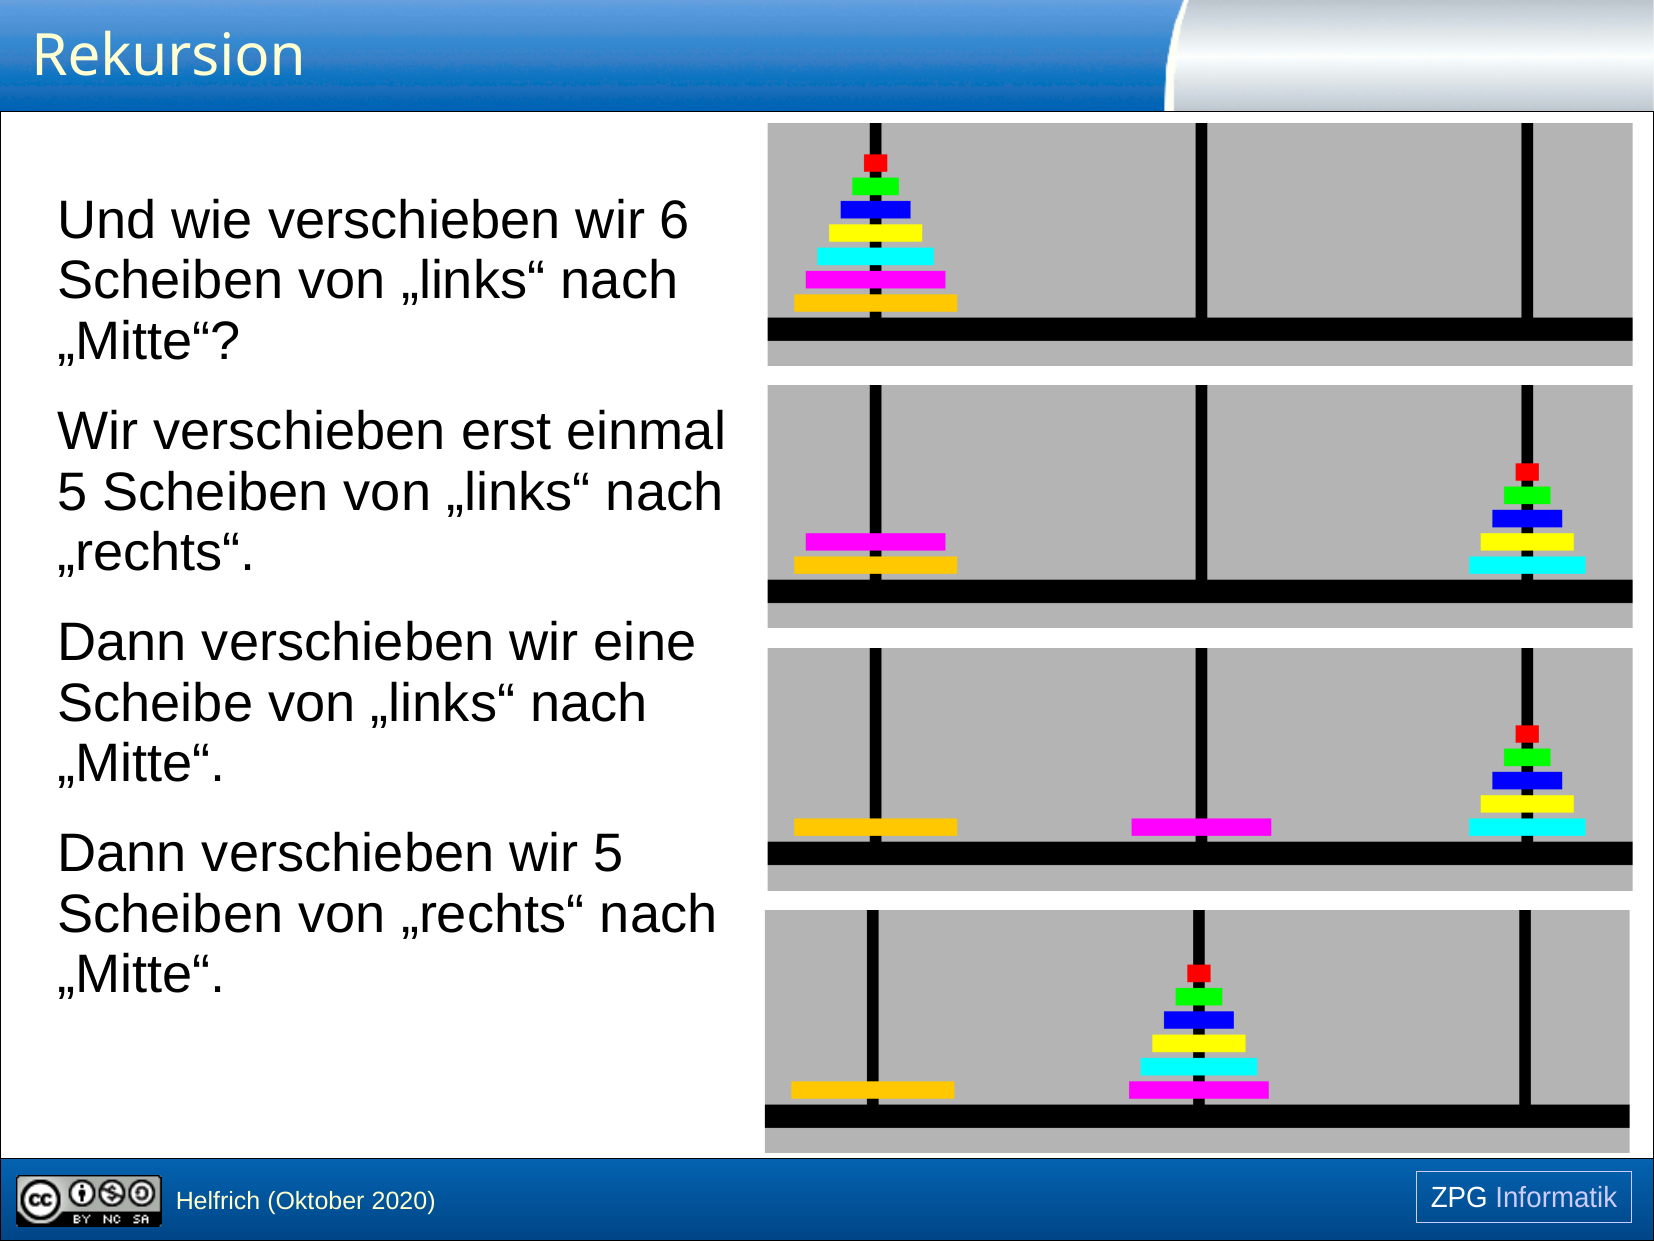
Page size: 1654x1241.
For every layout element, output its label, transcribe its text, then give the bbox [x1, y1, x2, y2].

picture [767, 385, 1633, 628]
picture [0, 0, 1654, 111]
list Und wie verschieben wir 6 Scheiben von „links“ nach „Mitte“? Wir verschieben erst einmal 5 Scheiben von „links“ nach „rechts“. Dann verschieben wir eine Scheibe von „links“ nach „Mitte“. Dann verschieben wir 5 Scheiben von „rechts“ nach „Mitte“. [57, 189, 768, 1123]
picture [16, 1175, 162, 1227]
title Rekursion [31, 14, 1151, 92]
picture [767, 648, 1633, 891]
picture [764, 910, 1630, 1153]
picture [767, 123, 1633, 366]
